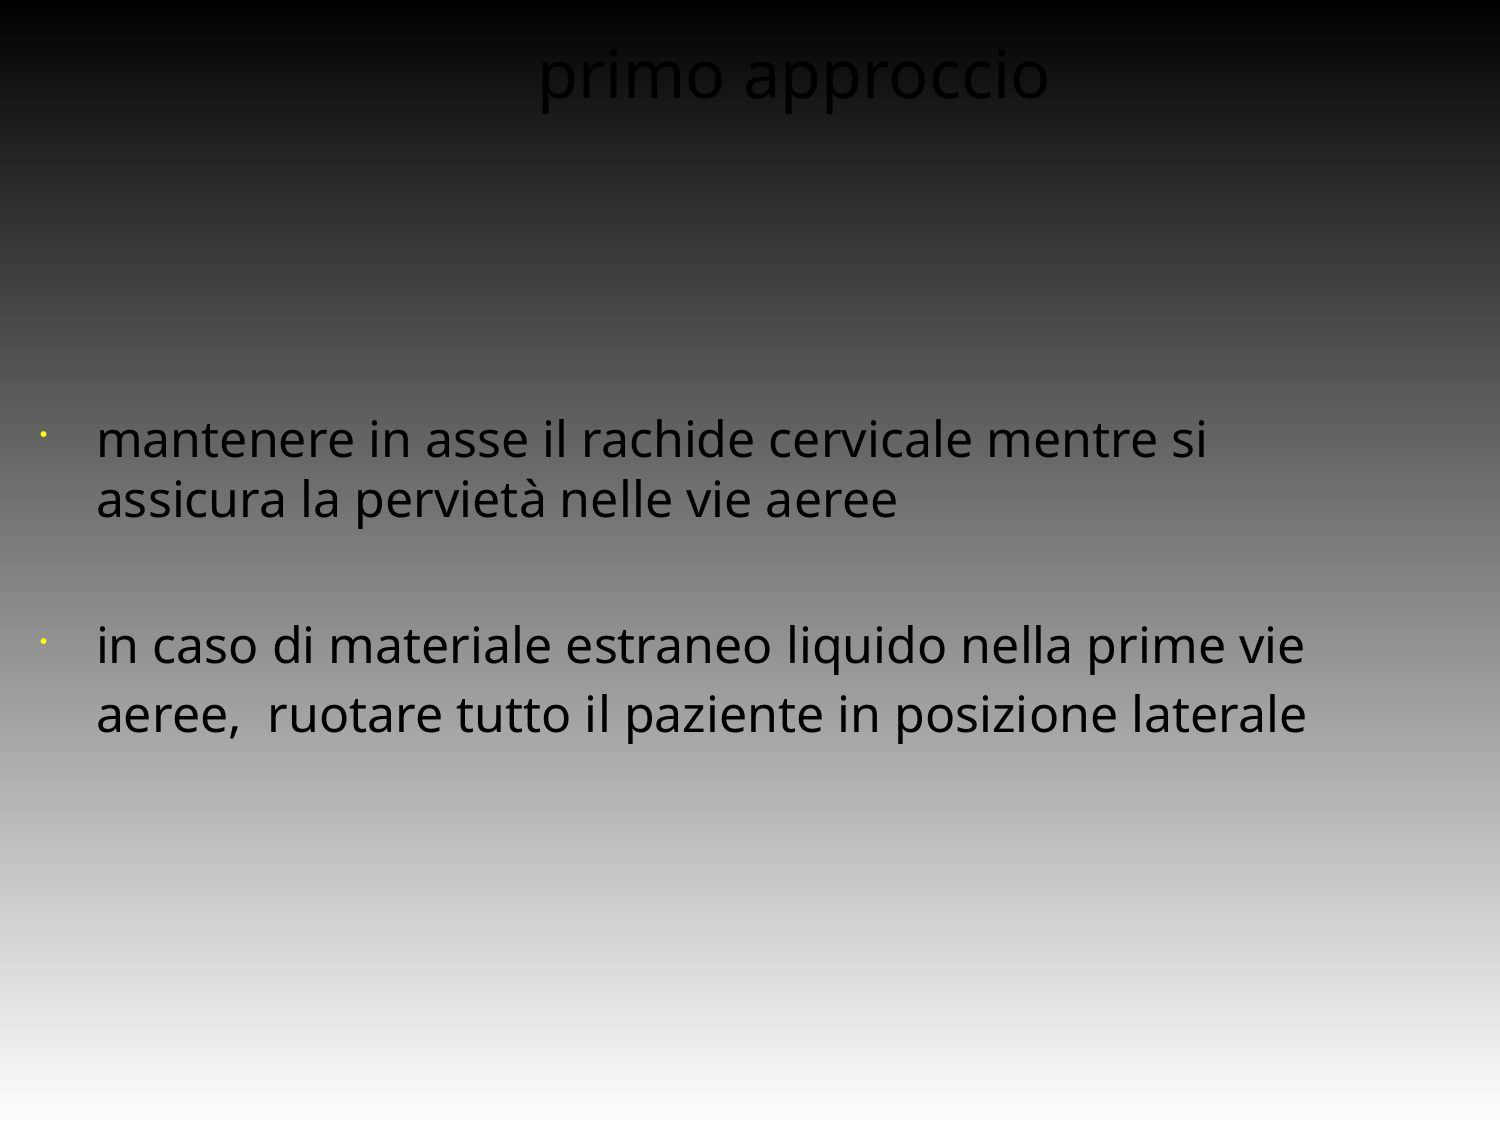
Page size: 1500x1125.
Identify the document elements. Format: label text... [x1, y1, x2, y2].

list mantenere in asse il rachide cervicale mentre si assicura la pervietà nelle vie aeree in caso di materiale estraneo liquido nella prime vie aeree, ruotare tutto il paziente in posizione laterale [24, 399, 1427, 860]
title primo approccio [150, 24, 1439, 213]
